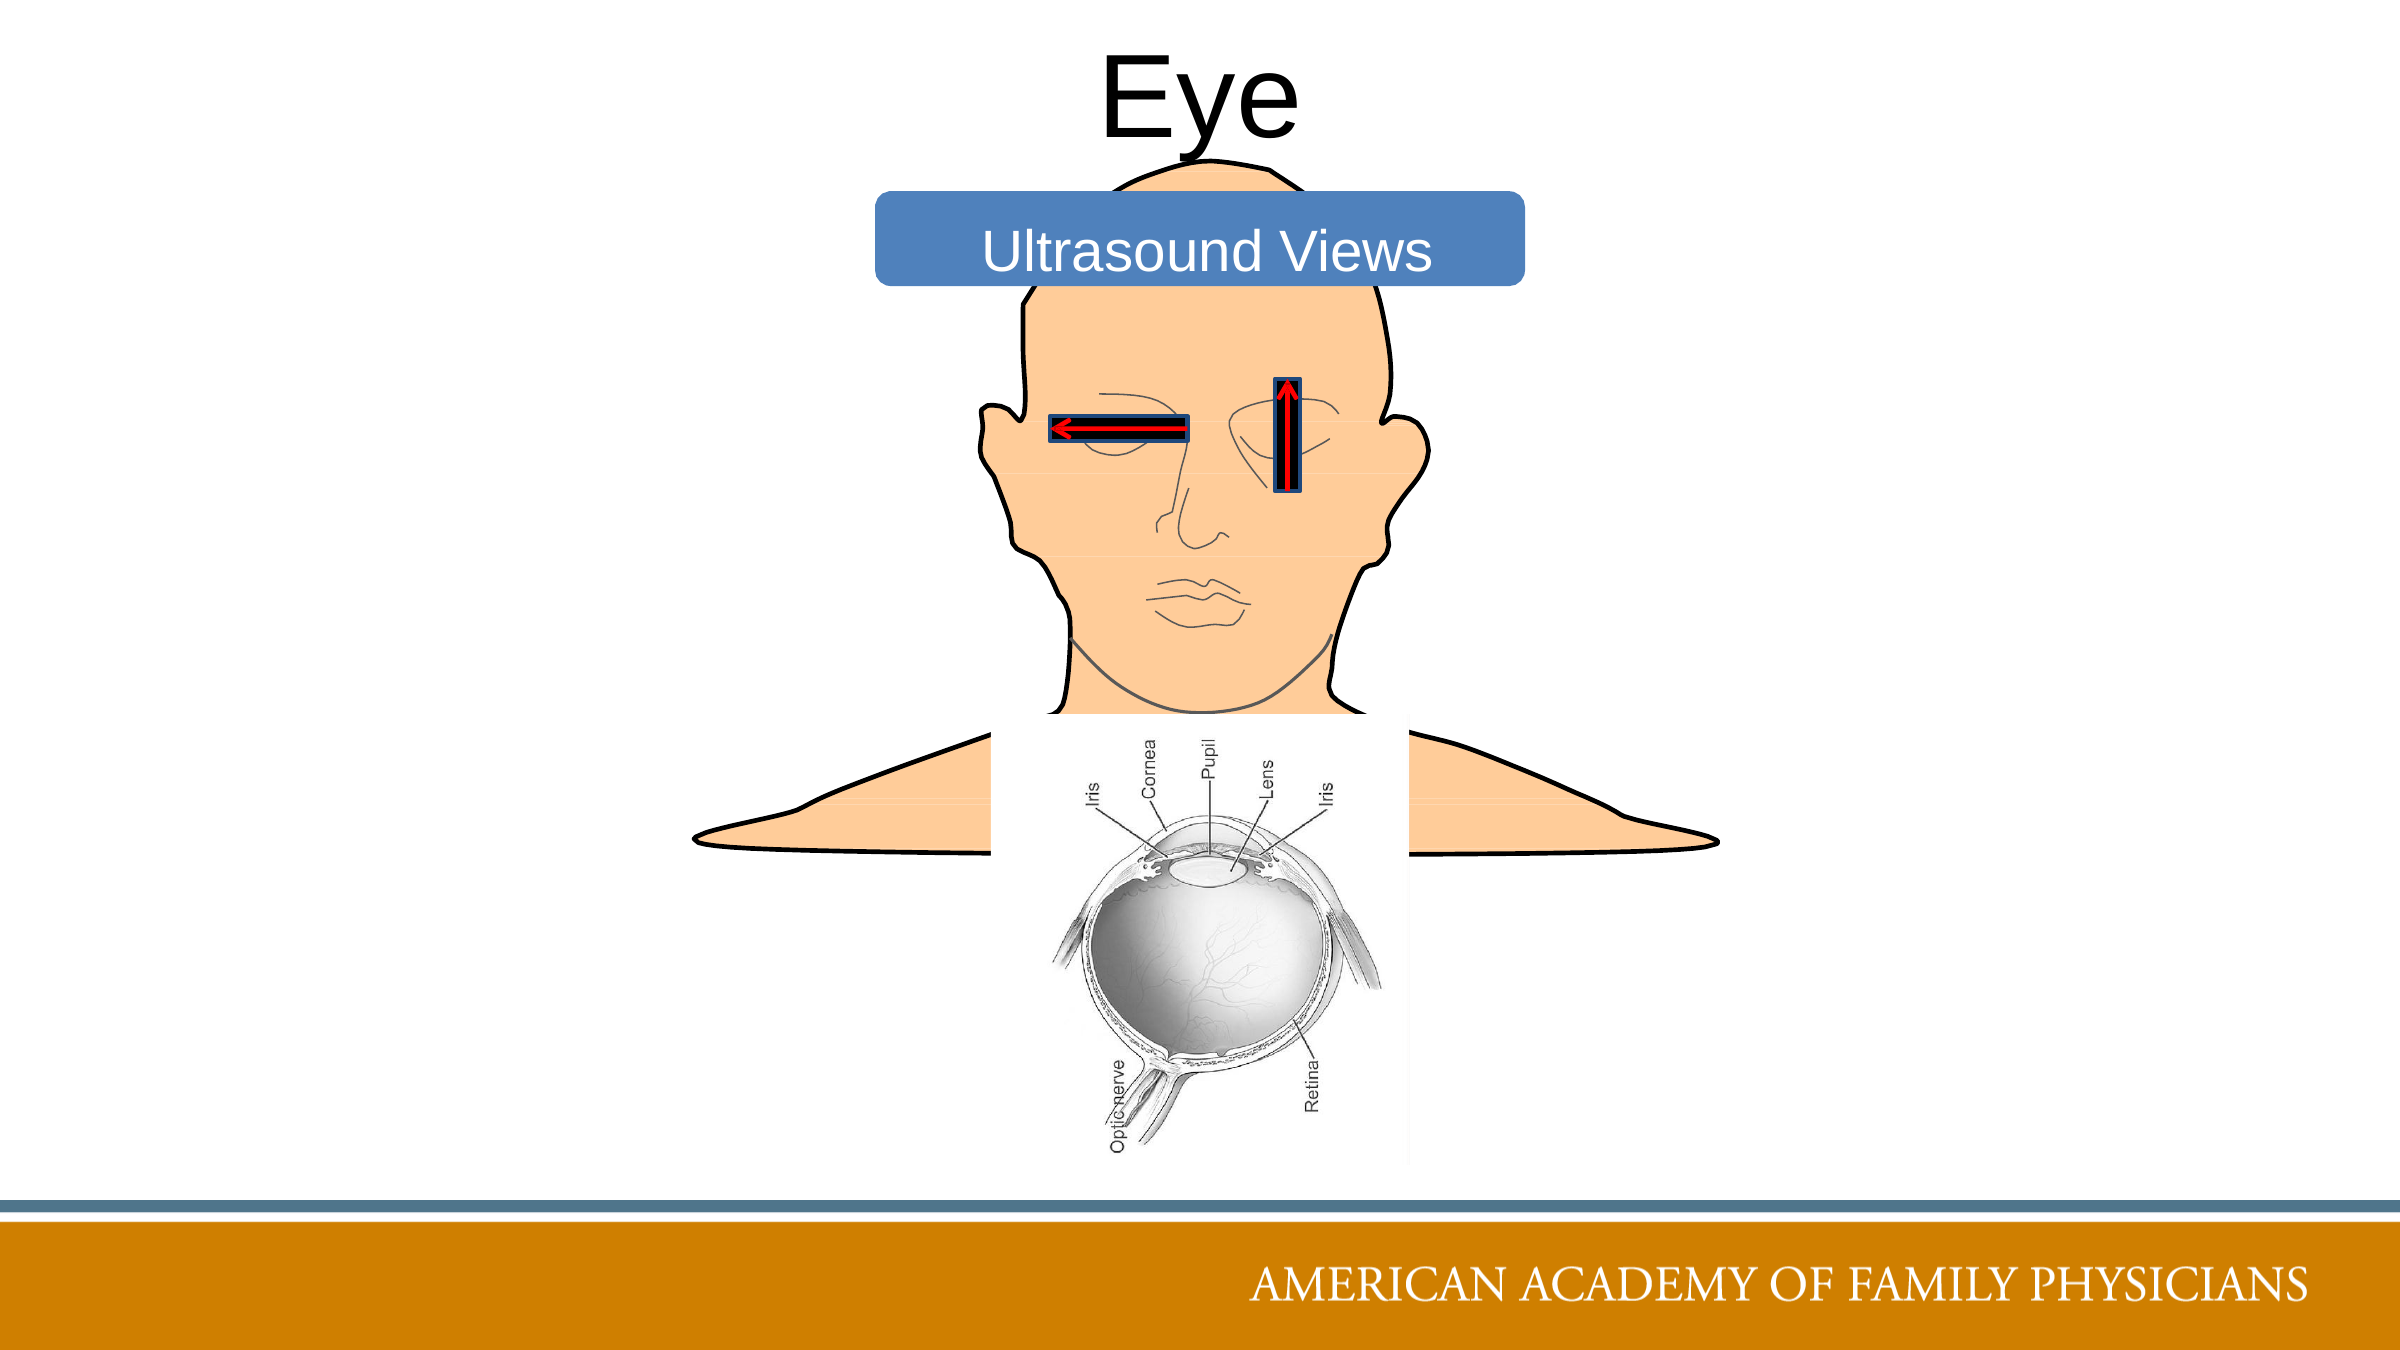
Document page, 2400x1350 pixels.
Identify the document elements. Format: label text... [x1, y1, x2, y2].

picture [0, 1200, 2400, 1350]
text_box Eye [1095, 18, 1305, 161]
text_box [699, 639, 1712, 1165]
text_box Ultrasound Views [979, 212, 1437, 283]
text_box [875, 164, 1526, 711]
